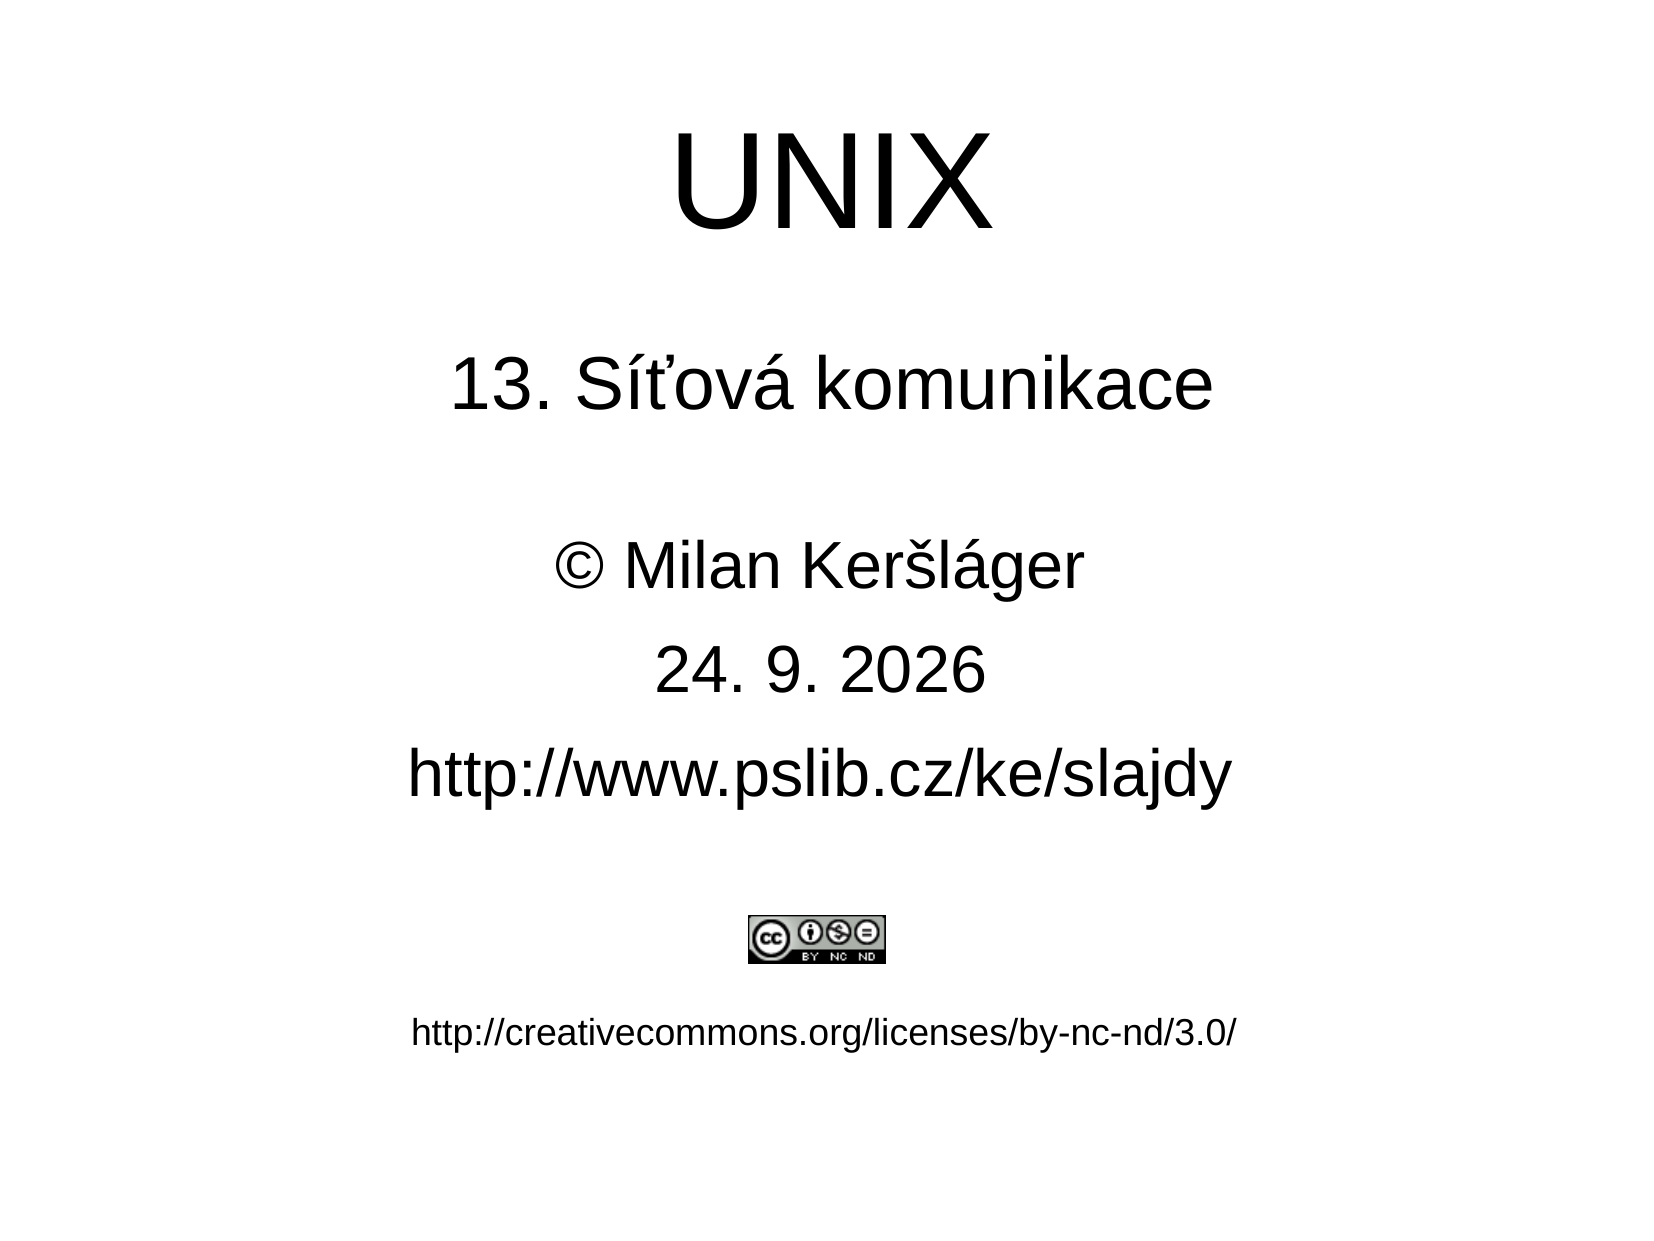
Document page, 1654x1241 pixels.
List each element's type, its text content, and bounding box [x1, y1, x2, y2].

list © Milan Keršláger 5.6.2010 http://www.pslib.cz/ke/slajdy [76, 527, 1565, 916]
text_box http://creativecommons.org/licenses/by-nc-nd/3.0/ [337, 1003, 1312, 1061]
picture [748, 915, 886, 964]
title UNIX 13. Síťová komunikace [88, 50, 1577, 479]
